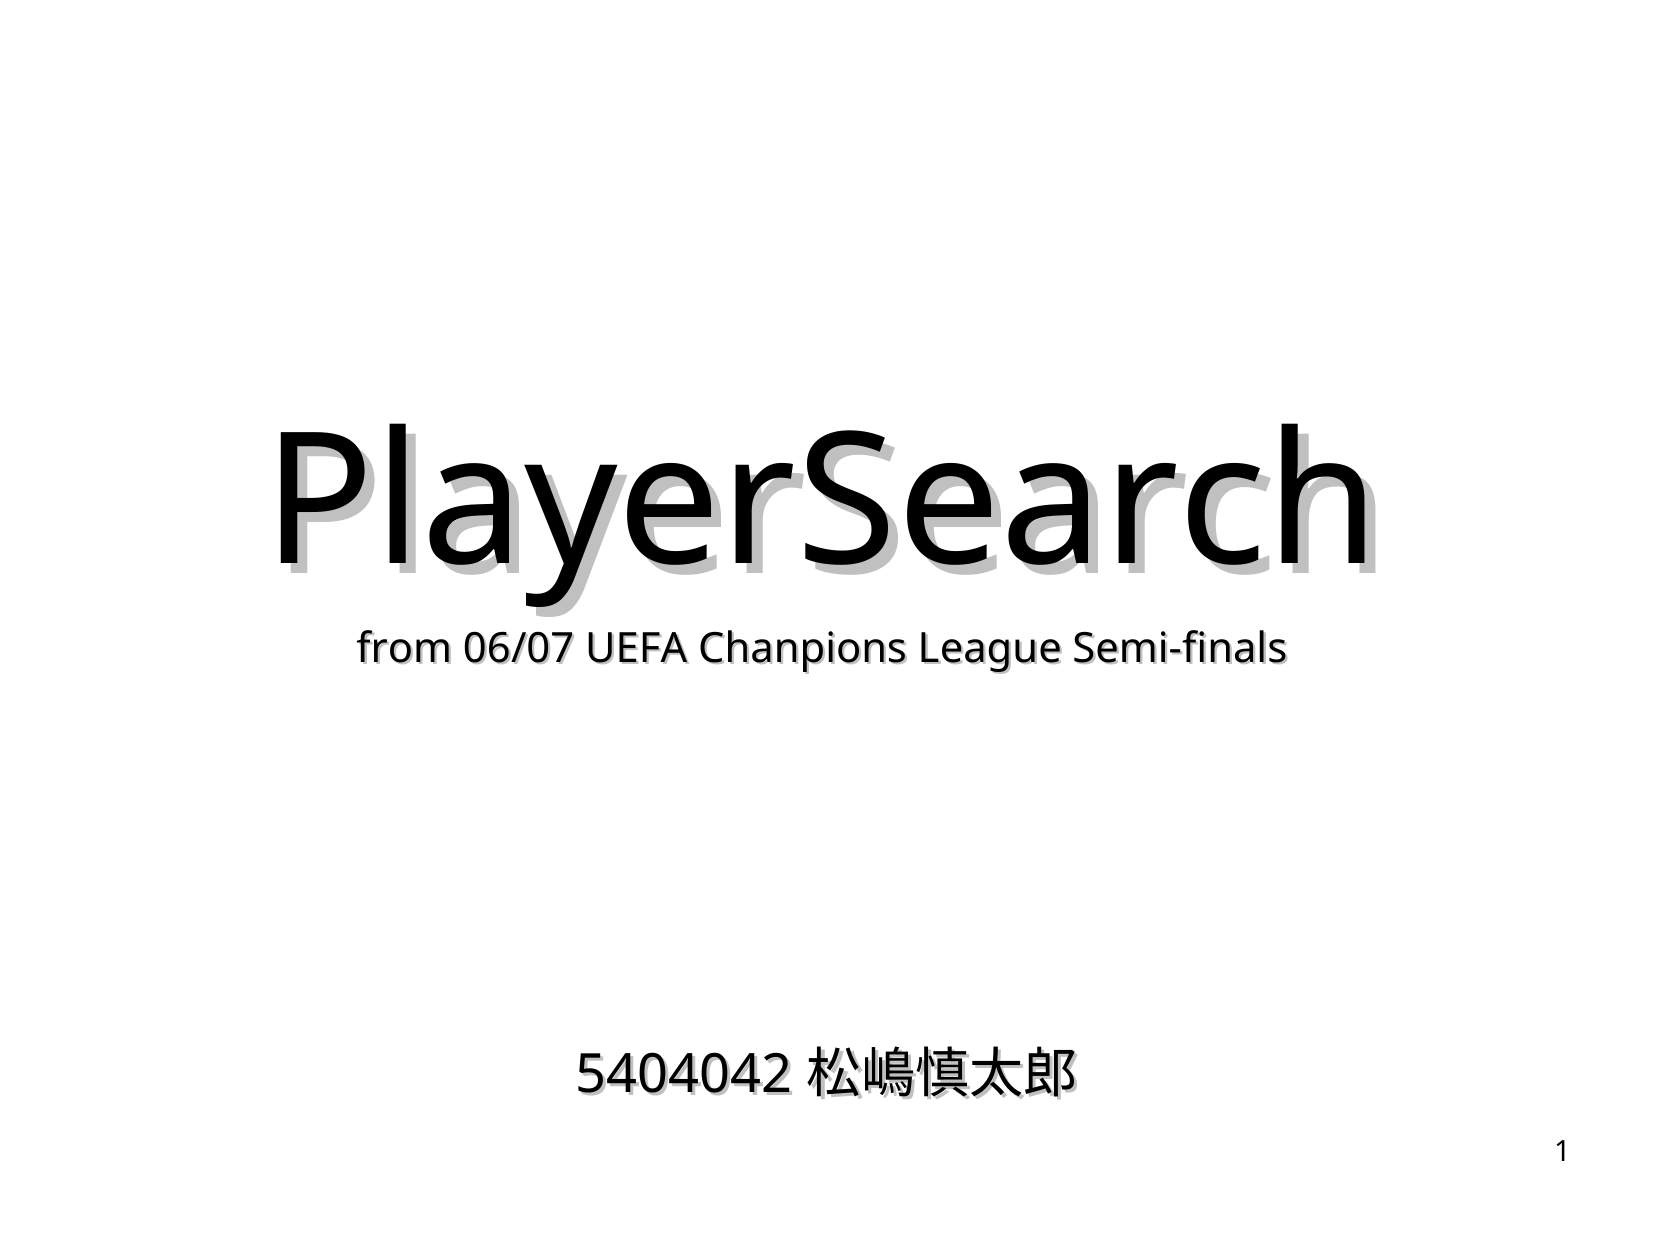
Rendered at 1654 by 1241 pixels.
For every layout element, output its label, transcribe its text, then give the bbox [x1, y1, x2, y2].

text_box PlayerSearch from 06/07 UEFA Chanpions League Semi-finals [248, 360, 1424, 624]
text_box 5404042 松嶋慎太郎 [561, 1021, 1113, 1097]
